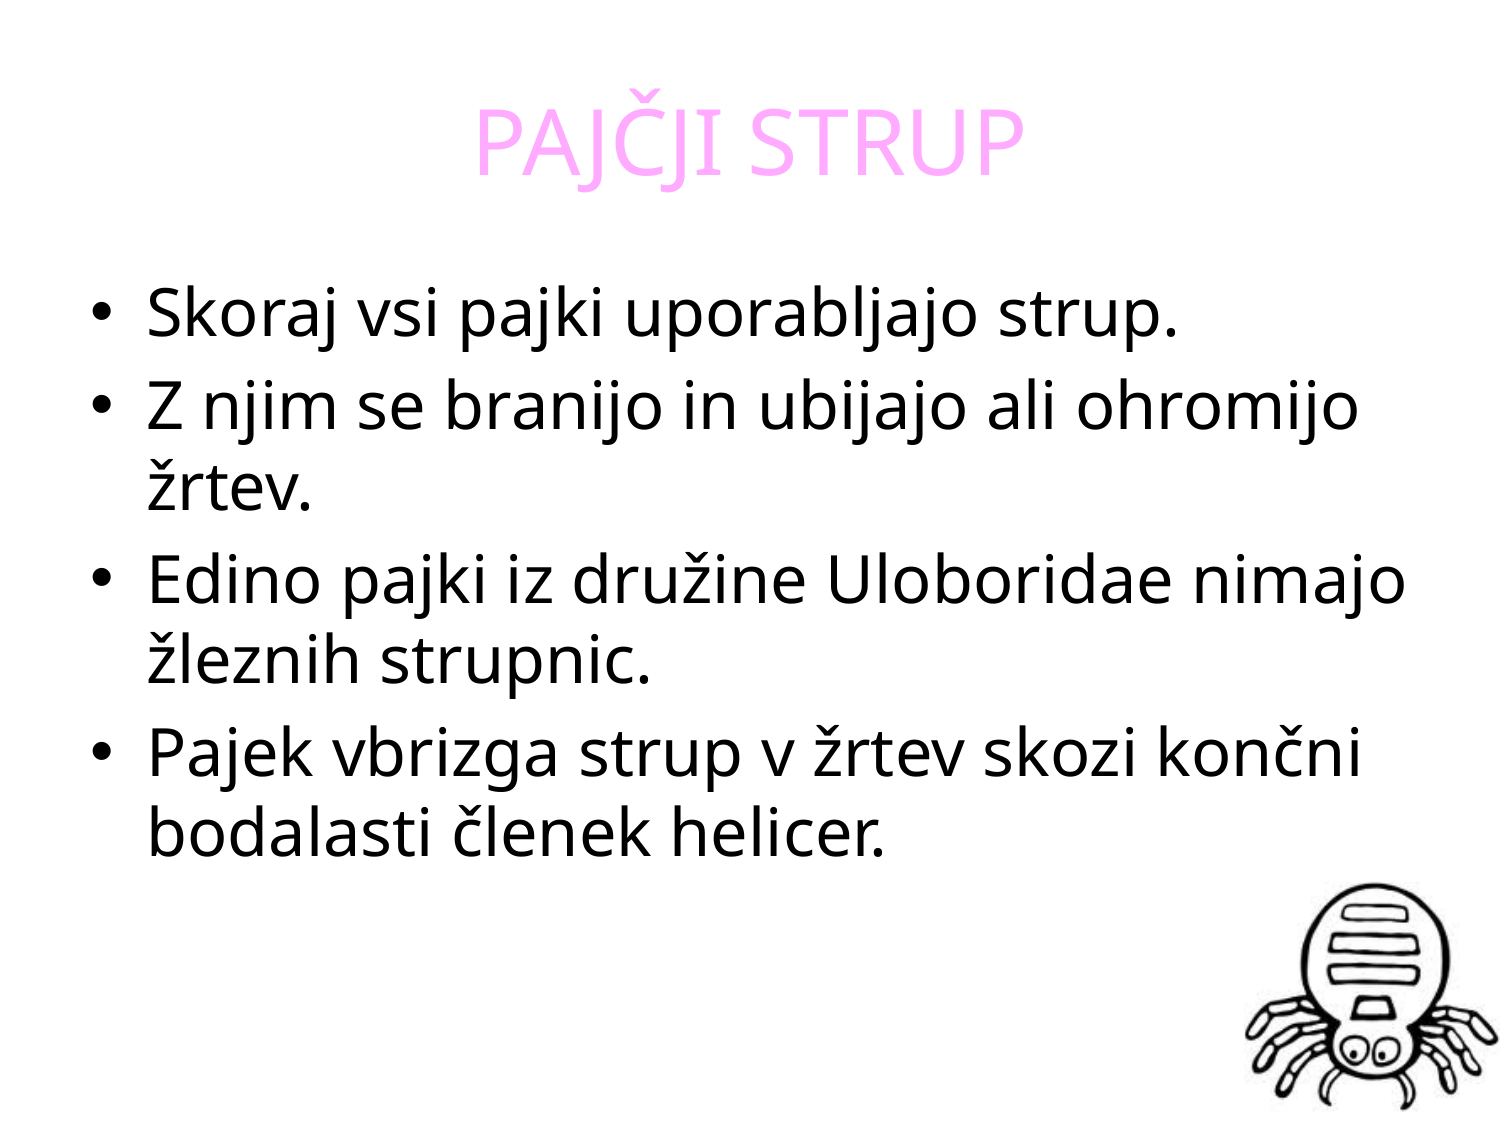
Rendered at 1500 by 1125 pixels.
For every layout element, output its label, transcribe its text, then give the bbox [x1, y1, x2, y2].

title PAJČJI STRUP [75, 45, 1425, 233]
picture [1244, 869, 1500, 1125]
list Skoraj vsi pajki uporabljajo strup. Z njim se branijo in ubijajo ali ohromijo žrtev. Edino pajki iz družine Uloboridae nimajo žleznih strupnic. Pajek vbrizga strup v žrtev skozi končni bodalasti členek helicer. [75, 262, 1425, 1005]
